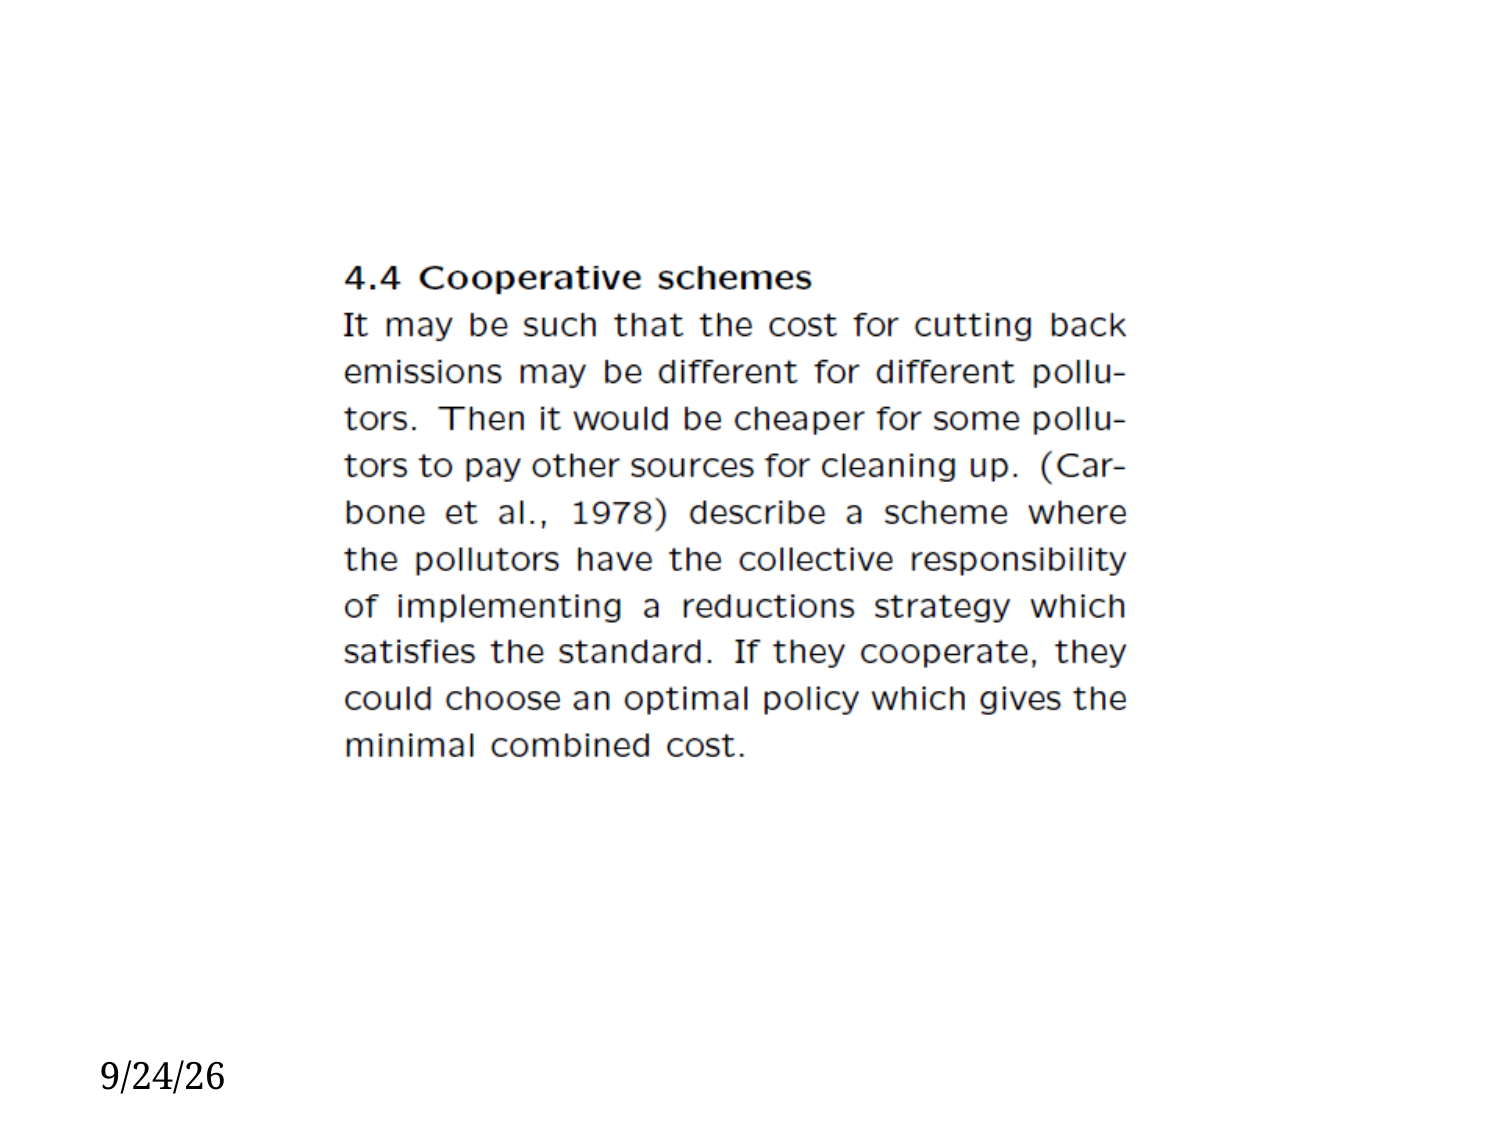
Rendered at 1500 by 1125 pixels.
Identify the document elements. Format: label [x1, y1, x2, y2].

picture [324, 235, 1176, 890]
